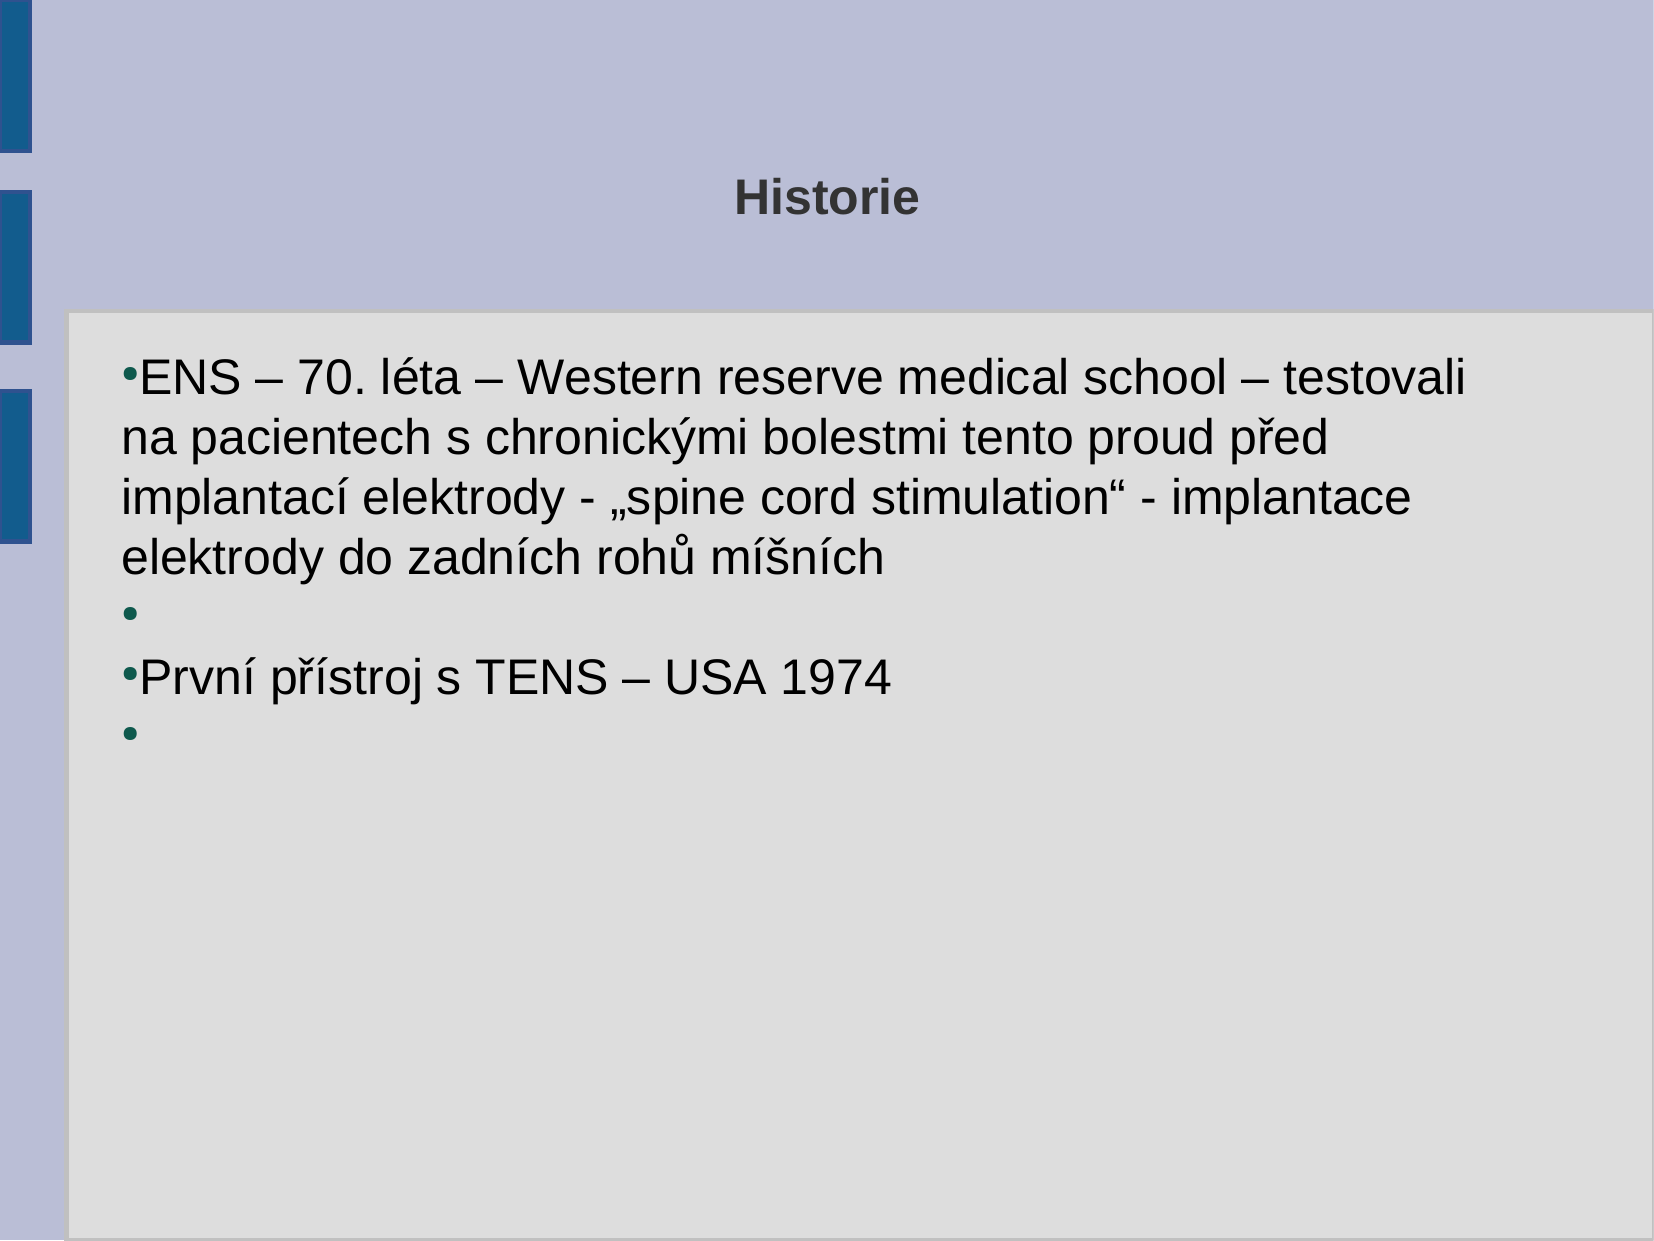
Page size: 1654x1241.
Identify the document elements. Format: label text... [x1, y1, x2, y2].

title Historie [121, 91, 1534, 299]
list ENS – 70. léta – Western reserve medical school – testovali na pacientech s chronickými bolestmi tento proud před implantací elektrody - „spine cord stimulation“ - implantace elektrody do zadních rohů míšních První přístroj s TENS – USA 1974 [121, 344, 1534, 1127]
